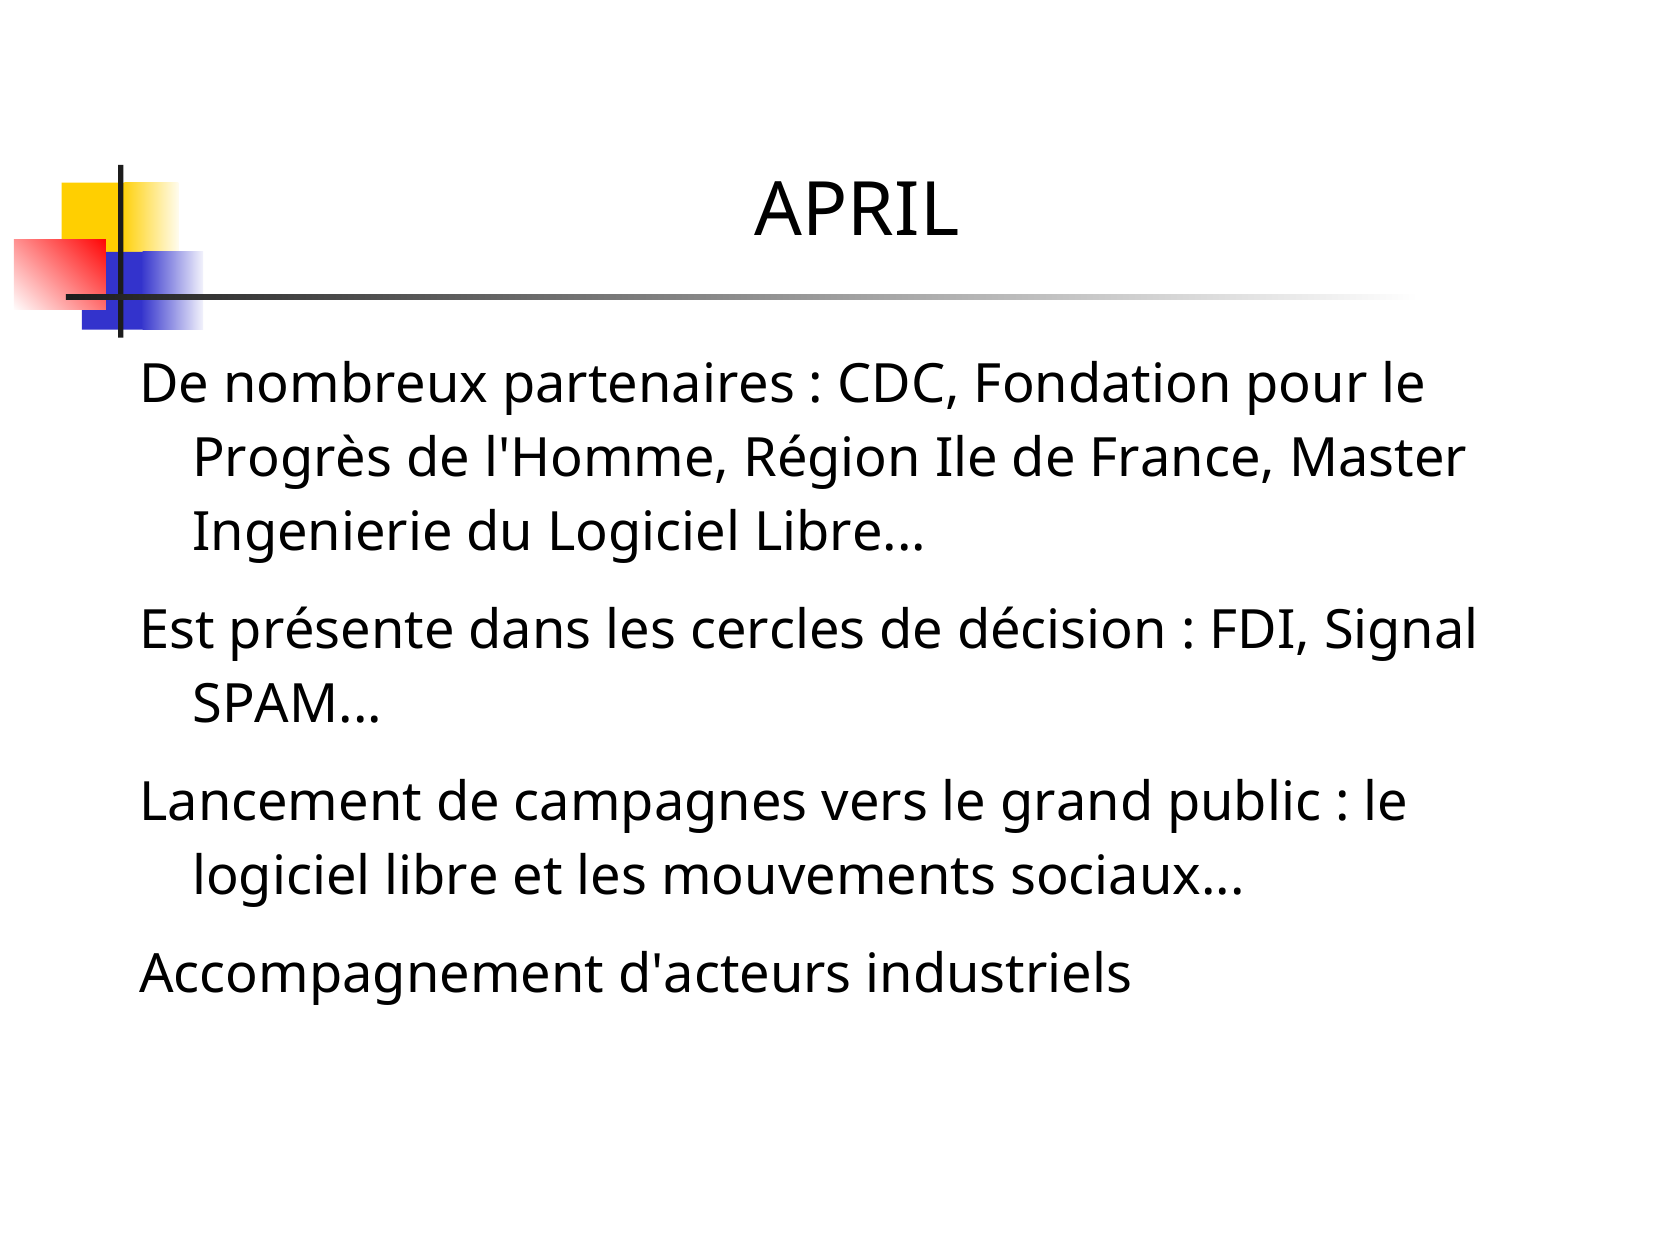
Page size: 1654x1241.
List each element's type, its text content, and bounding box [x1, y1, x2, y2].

title APRIL [121, 110, 1534, 303]
list De nombreux partenaires : CDC, Fondation pour le Progrès de l'Homme, Région Ile de France, Master Ingenierie du Logiciel Libre... Est présente dans les cercles de décision : FDI, Signal SPAM... Lancement de campagnes vers le grand public : le logiciel libre et les mouvements sociaux... Accompagnement d'acteurs industriels [121, 344, 1534, 1112]
